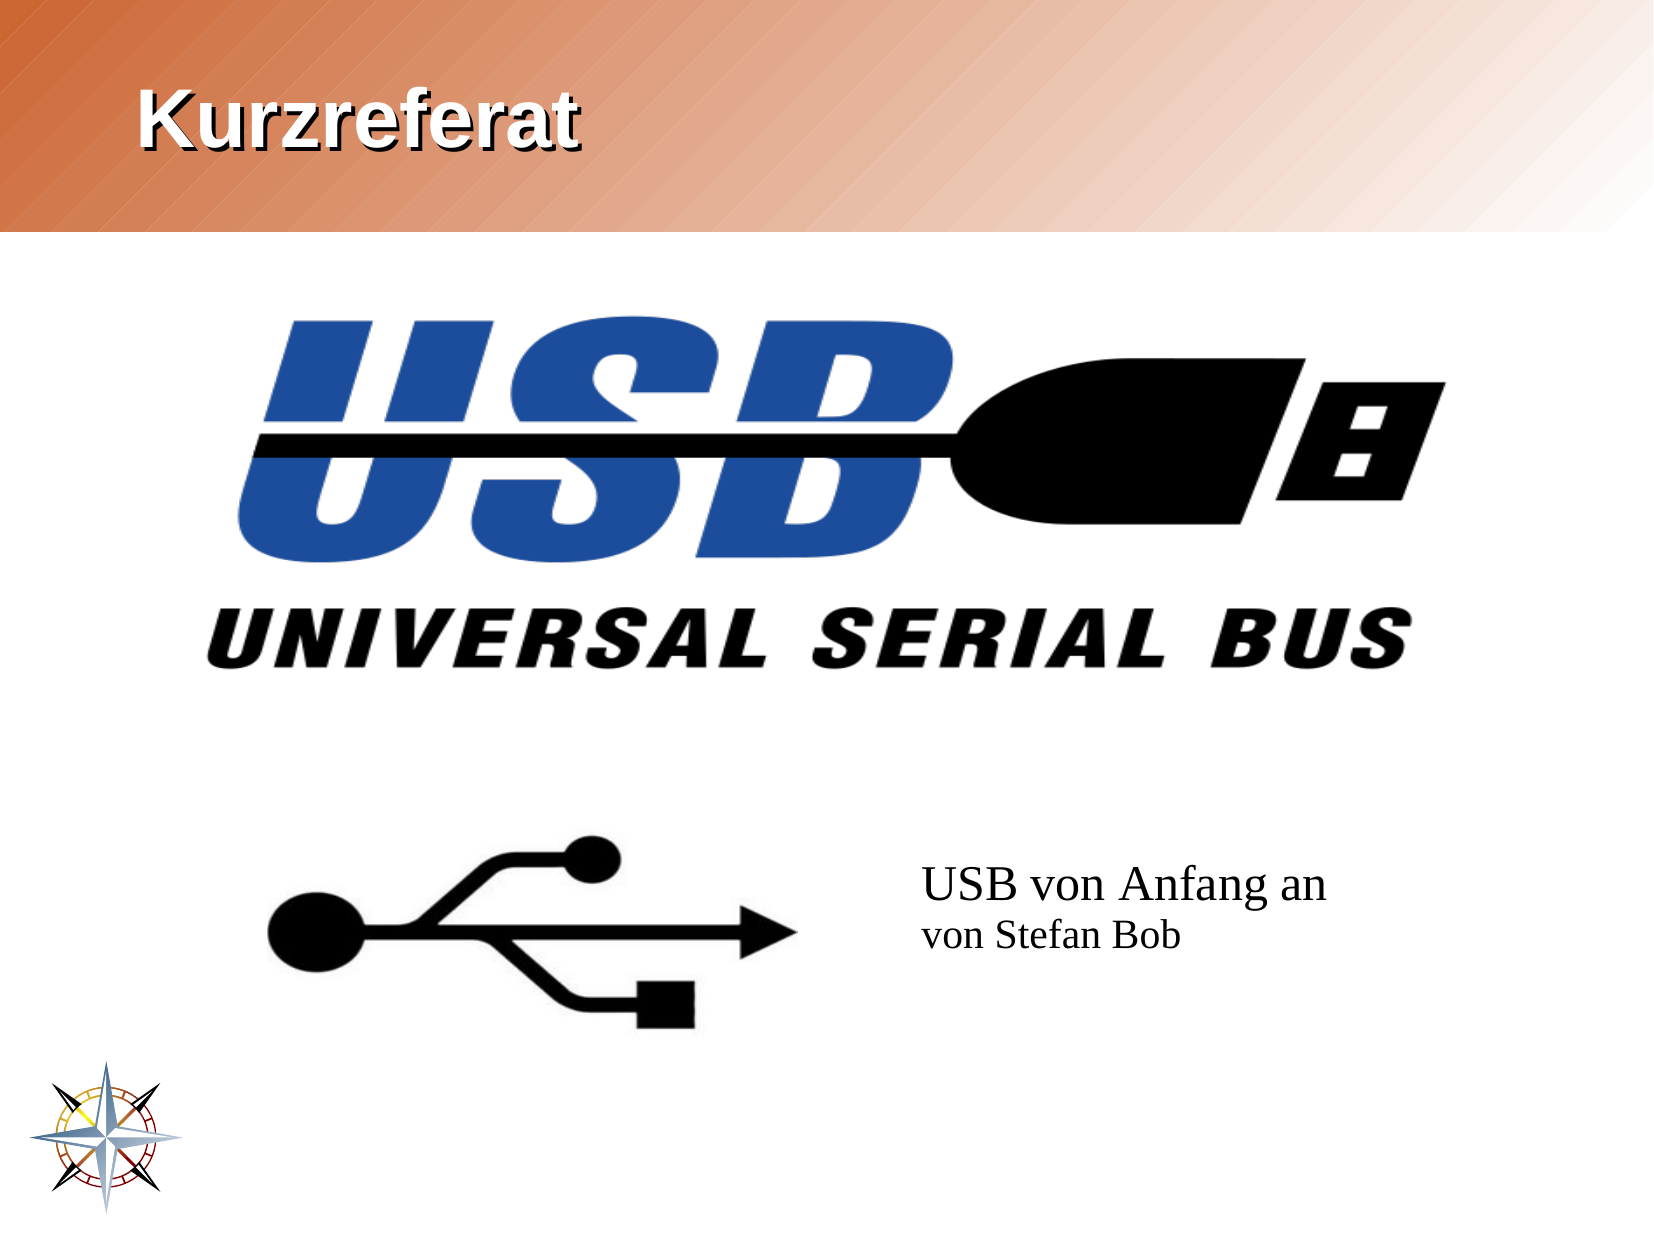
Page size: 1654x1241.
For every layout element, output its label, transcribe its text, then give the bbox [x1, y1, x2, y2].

text_box USB von Anfang an von Stefan Bob [885, 856, 1328, 960]
picture [177, 295, 1477, 690]
title Kurzreferat [135, 0, 1422, 238]
picture [267, 767, 798, 1093]
